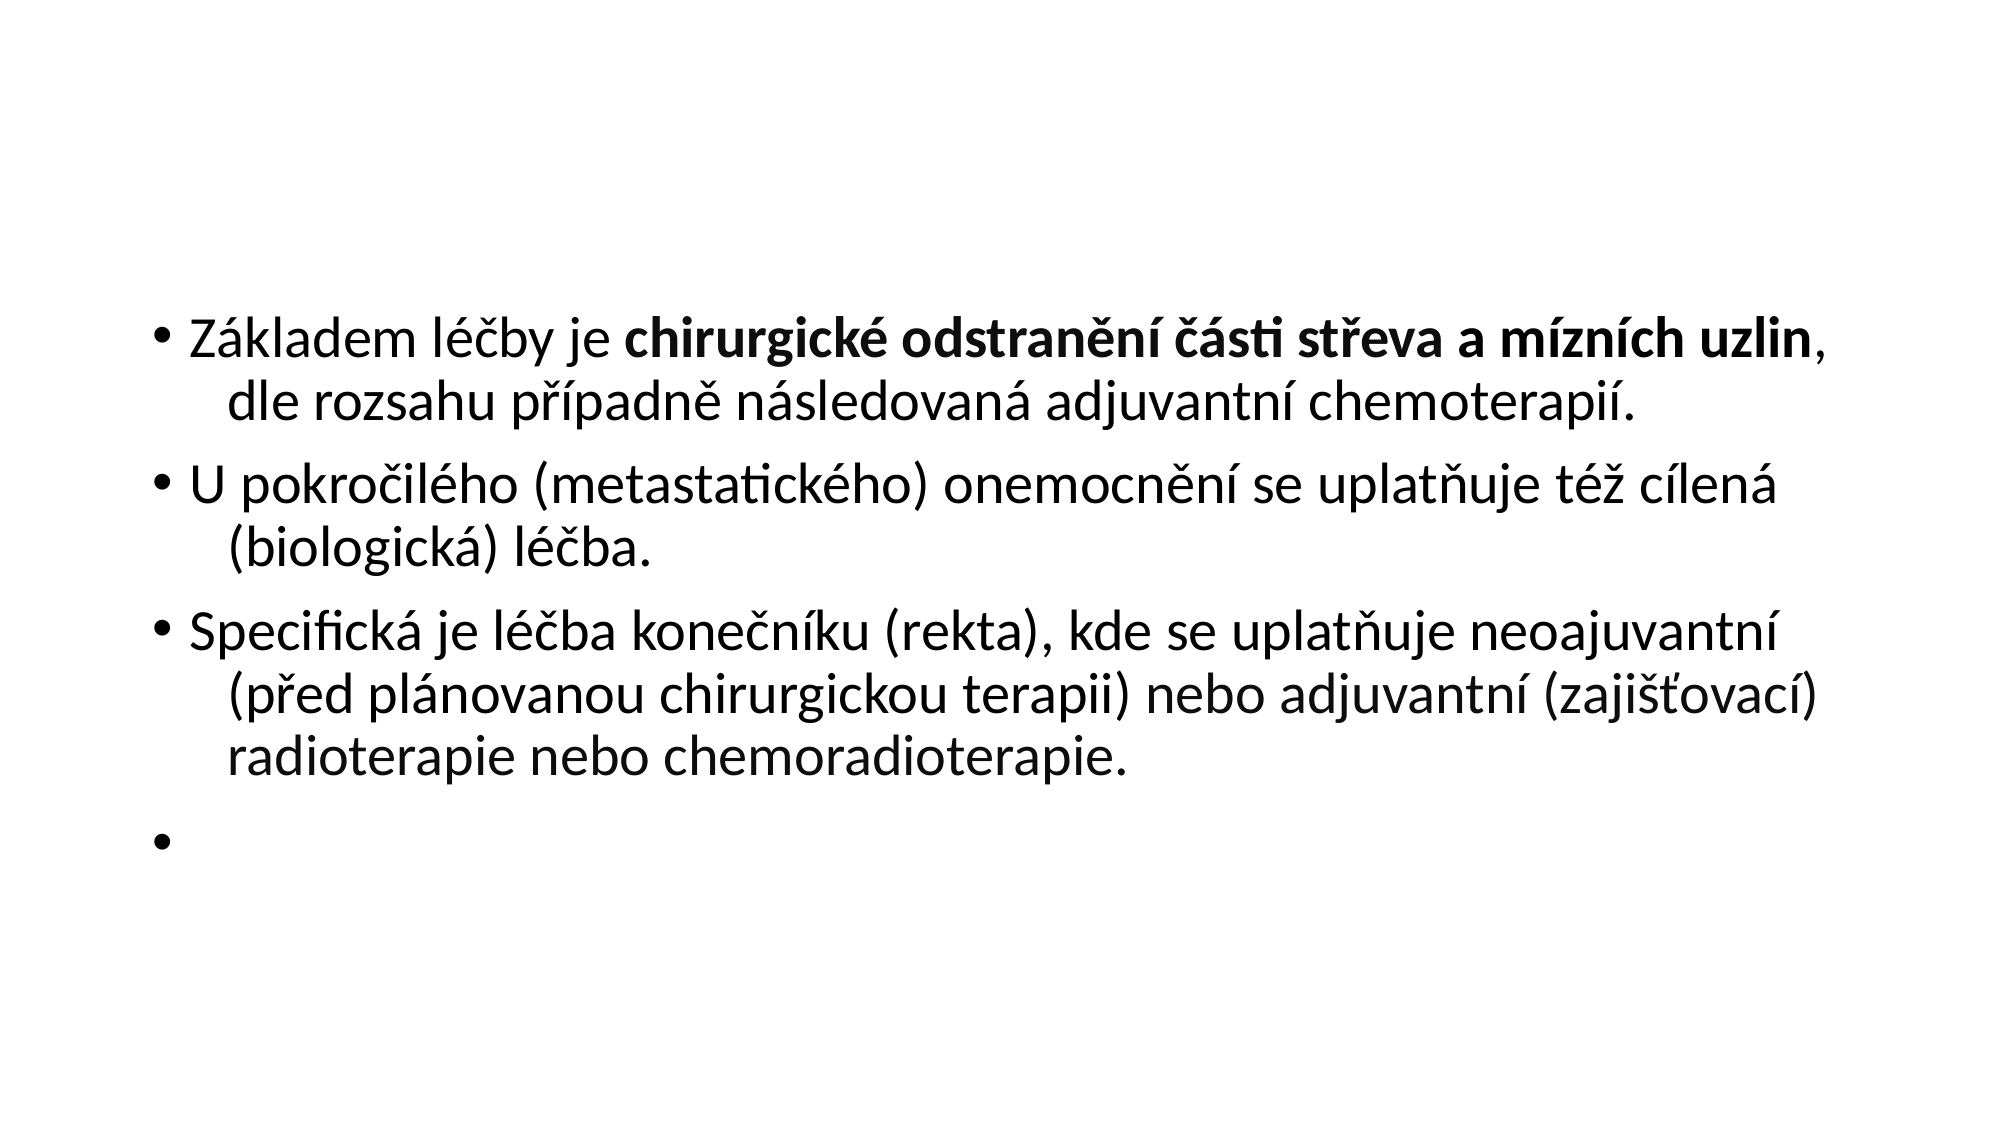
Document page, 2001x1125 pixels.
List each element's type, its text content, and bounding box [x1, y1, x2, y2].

list Základem léčby je chirurgické odstranění části střeva a mízních uzlin, dle rozsahu případně následovaná adjuvantní chemoterapií. U pokročilého (metastatického) onemocnění se uplatňuje též cílená (biologická) léčba. Specifická je léčba konečníku (rekta), kde se uplatňuje neoajuvantní (před plánovanou chirurgickou terapii) nebo adjuvantní (zajišťovací) radioterapie nebo chemoradioterapie. [137, 299, 1863, 1014]
